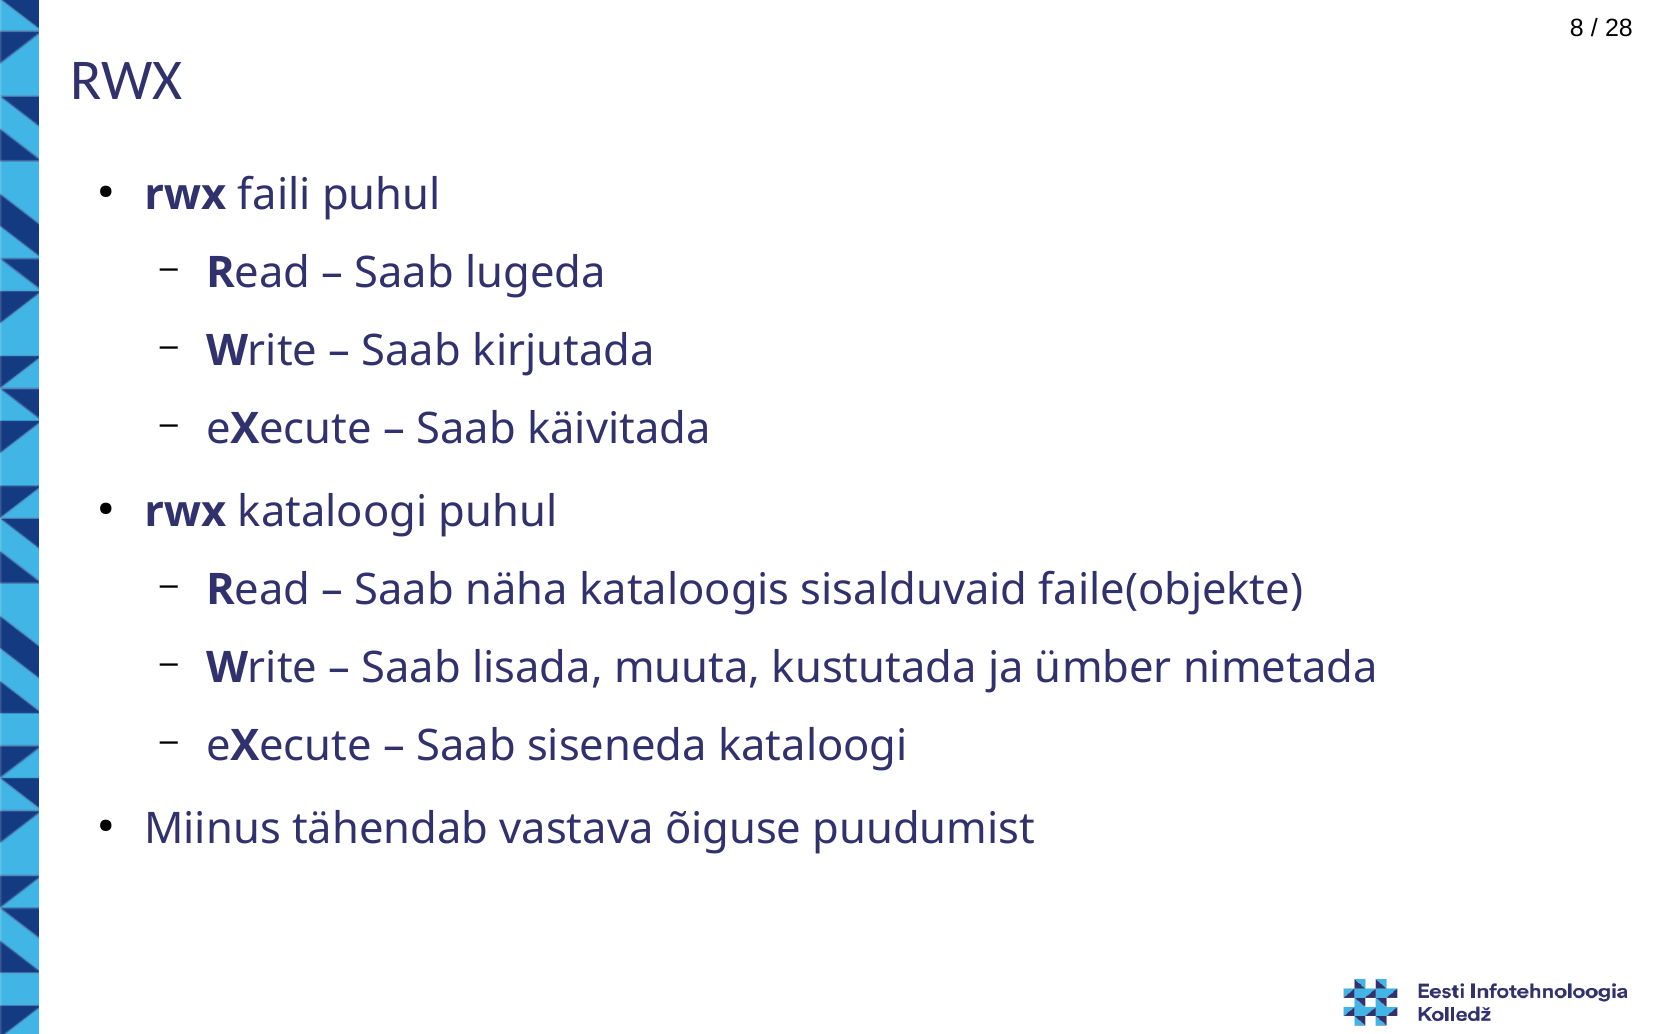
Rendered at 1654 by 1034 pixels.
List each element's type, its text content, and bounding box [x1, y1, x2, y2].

list rwx faili puhul Read – Saab lugeda Write – Saab kirjutada eXecute – Saab käivitada rwx kataloogi puhul Read – Saab näha kataloogis sisalduvaid faile(objekte) Write – Saab lisada, muuta, kustutada ja ümber nimetada eXecute – Saab siseneda kataloogi Miinus tähendab vastava õiguse puudumist [82, 163, 1595, 857]
title RWX [70, 41, 1630, 130]
